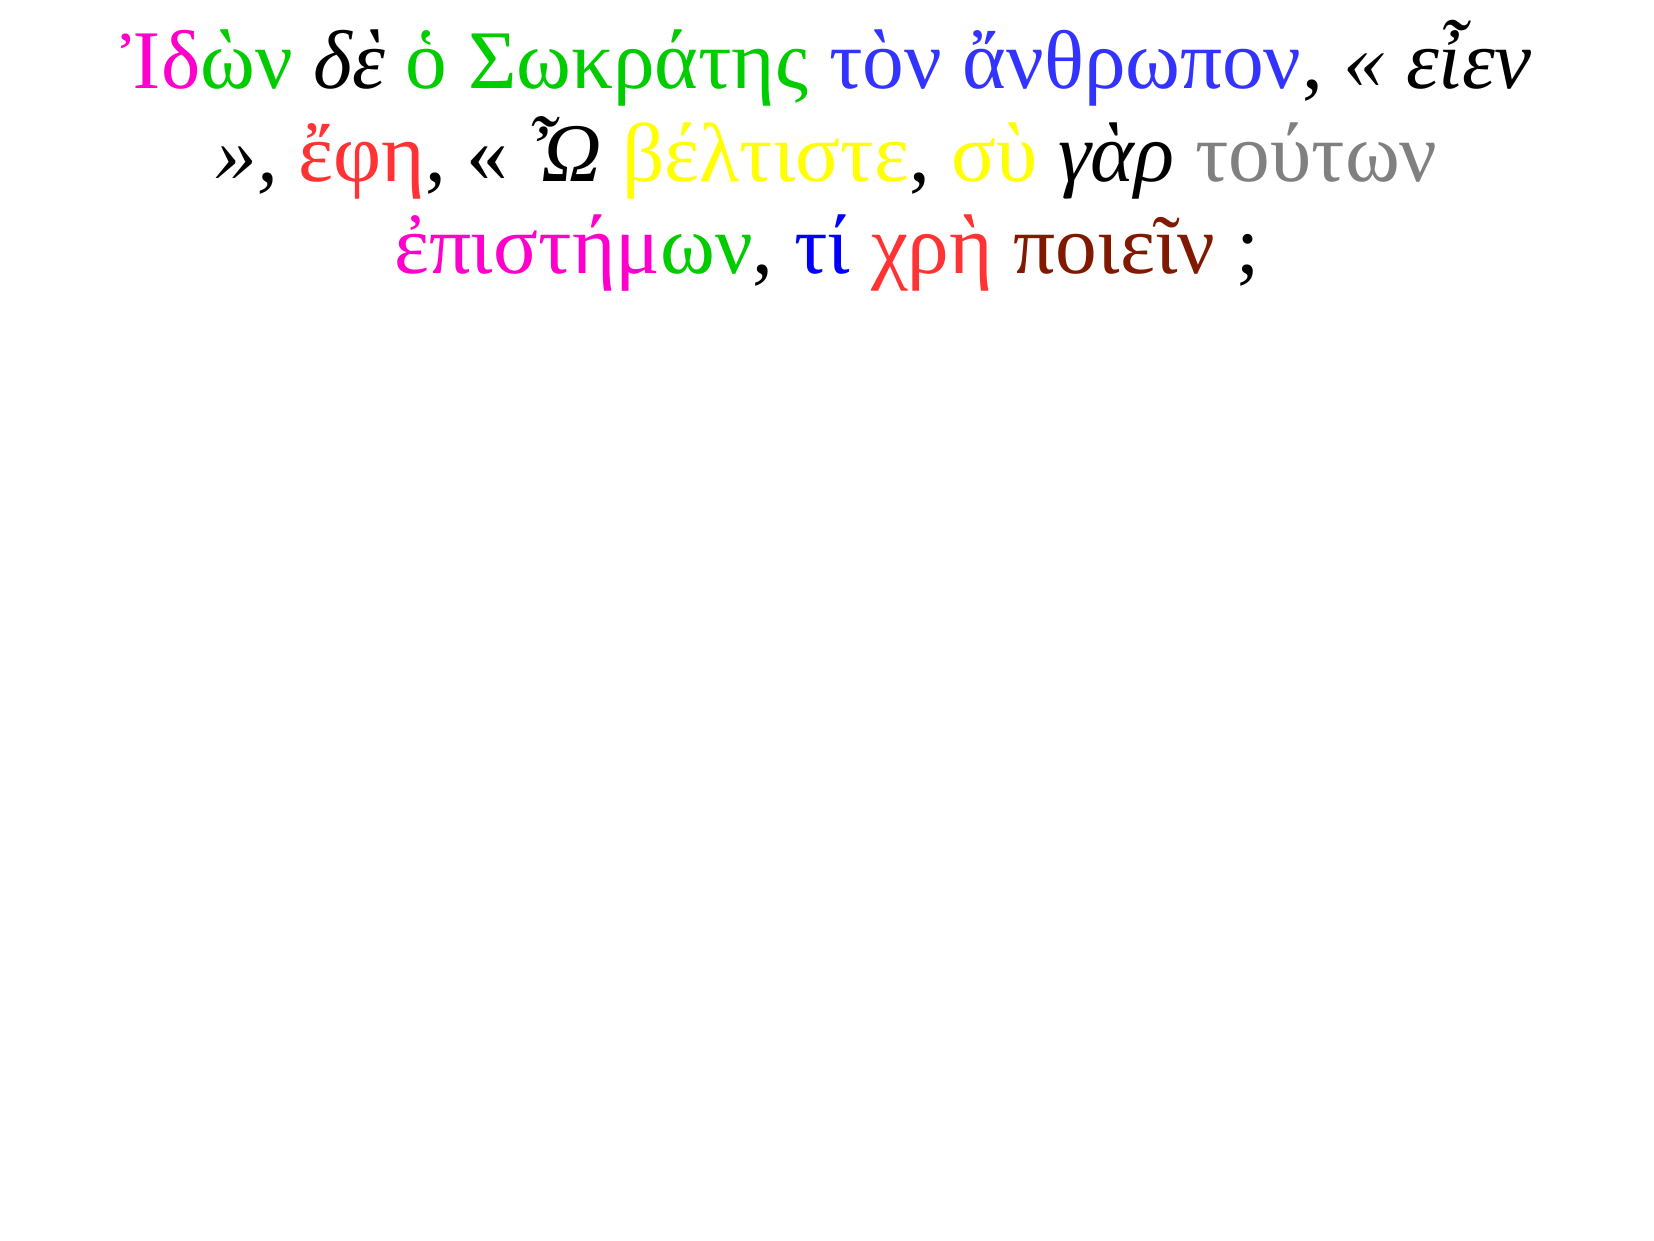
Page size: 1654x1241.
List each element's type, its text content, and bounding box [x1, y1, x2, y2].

title Ἰδὼν δὲ ὁ Σωκράτης τὸν ἄνθρωπον, « εἶεν », ἔφη, « Ὦ βέλτιστε, σὺ γὰρ τούτων ἐπιστήμων, τί χρὴ ποιεῖν ; [82, 14, 1571, 292]
